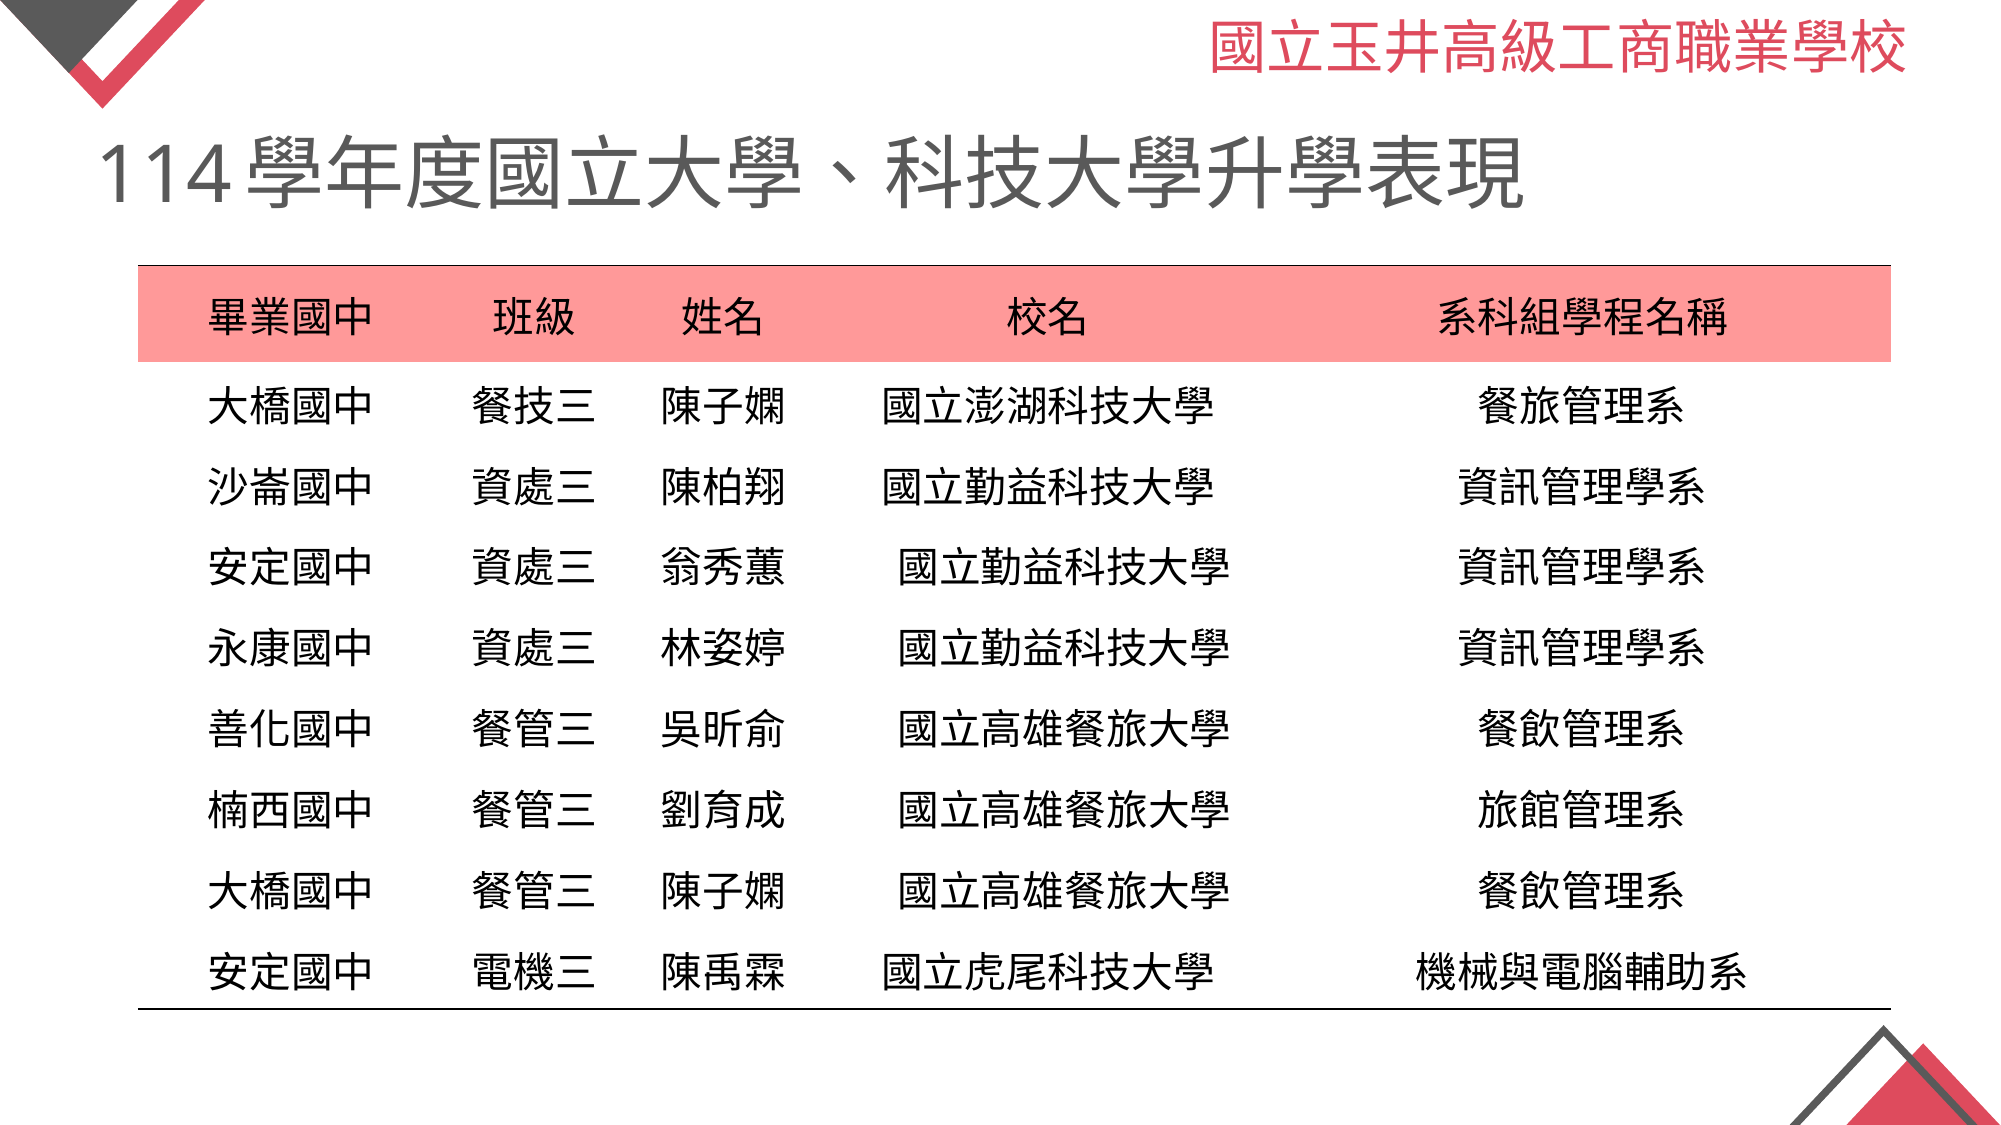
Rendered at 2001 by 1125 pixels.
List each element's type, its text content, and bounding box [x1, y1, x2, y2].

table_cell 國立高雄餐旅大學 [823, 766, 1274, 847]
table_header 校名 [823, 266, 1274, 362]
table_header 畢業國中 [138, 266, 444, 362]
table_cell 餐技三 [444, 362, 624, 443]
table_cell 陳柏翔 [624, 443, 823, 524]
text_box [1789, 1025, 2000, 1125]
table_cell 陳子嫻 [624, 847, 823, 928]
table_header 系科組學程名稱 [1274, 266, 1891, 362]
table_cell 國立勤益科技大學 [823, 524, 1274, 605]
table_cell 陳子嫻 [624, 362, 823, 443]
table_cell 吳昕俞 [624, 685, 823, 766]
table_cell 林姿婷 [624, 605, 823, 685]
table_cell 餐飲管理系 [1274, 847, 1891, 928]
table_cell 翁秀蕙 [624, 524, 823, 605]
text_box [0, 0, 138, 74]
table_cell 國立虎尾科技大學 [823, 928, 1274, 1008]
table_cell 資訊管理學系 [1274, 443, 1891, 524]
table_cell 陳禹霖 [624, 928, 823, 1008]
table_cell 餐旅管理系 [1274, 362, 1891, 443]
table_cell 資處三 [444, 605, 624, 685]
text_box 國立玉井高級工商職業學校 [1122, 3, 1994, 89]
table_cell 餐管三 [444, 847, 624, 928]
table_cell 善化國中 [138, 685, 444, 766]
table_cell 國立勤益科技大學 [823, 443, 1274, 524]
table_cell 國立高雄餐旅大學 [823, 847, 1274, 928]
table_cell 旅館管理系 [1274, 766, 1891, 847]
table_cell 資訊管理學系 [1274, 524, 1891, 605]
table_cell 安定國中 [138, 928, 444, 1008]
table_cell 大橋國中 [138, 847, 444, 928]
table_cell 資處三 [444, 443, 624, 524]
table_cell 楠西國中 [138, 766, 444, 847]
table_cell 機械與電腦輔助系 [1274, 928, 1891, 1008]
table_cell 永康國中 [138, 605, 444, 685]
table_cell 國立澎湖科技大學 [823, 362, 1274, 443]
table_cell 沙崙國中 [138, 443, 444, 524]
table_cell 電機三 [444, 928, 624, 1008]
table_cell 餐管三 [444, 685, 624, 766]
table_cell 安定國中 [138, 524, 444, 605]
table_header 班級 [444, 266, 624, 362]
table_cell 劉育成 [624, 766, 823, 847]
table_header 姓名 [624, 266, 823, 362]
table_cell 餐管三 [444, 766, 624, 847]
text_box [109, 0, 205, 74]
table_cell 國立勤益科技大學 [823, 605, 1274, 685]
text_box 114學年度國立大學、科技大學升學表現 [39, 74, 1581, 228]
table_cell 餐飲管理系 [1274, 685, 1891, 766]
table_cell 資處三 [444, 524, 624, 605]
table_cell 國立高雄餐旅大學 [823, 685, 1274, 766]
table_cell 資訊管理學系 [1274, 605, 1891, 685]
table_cell 大橋國中 [138, 362, 444, 443]
